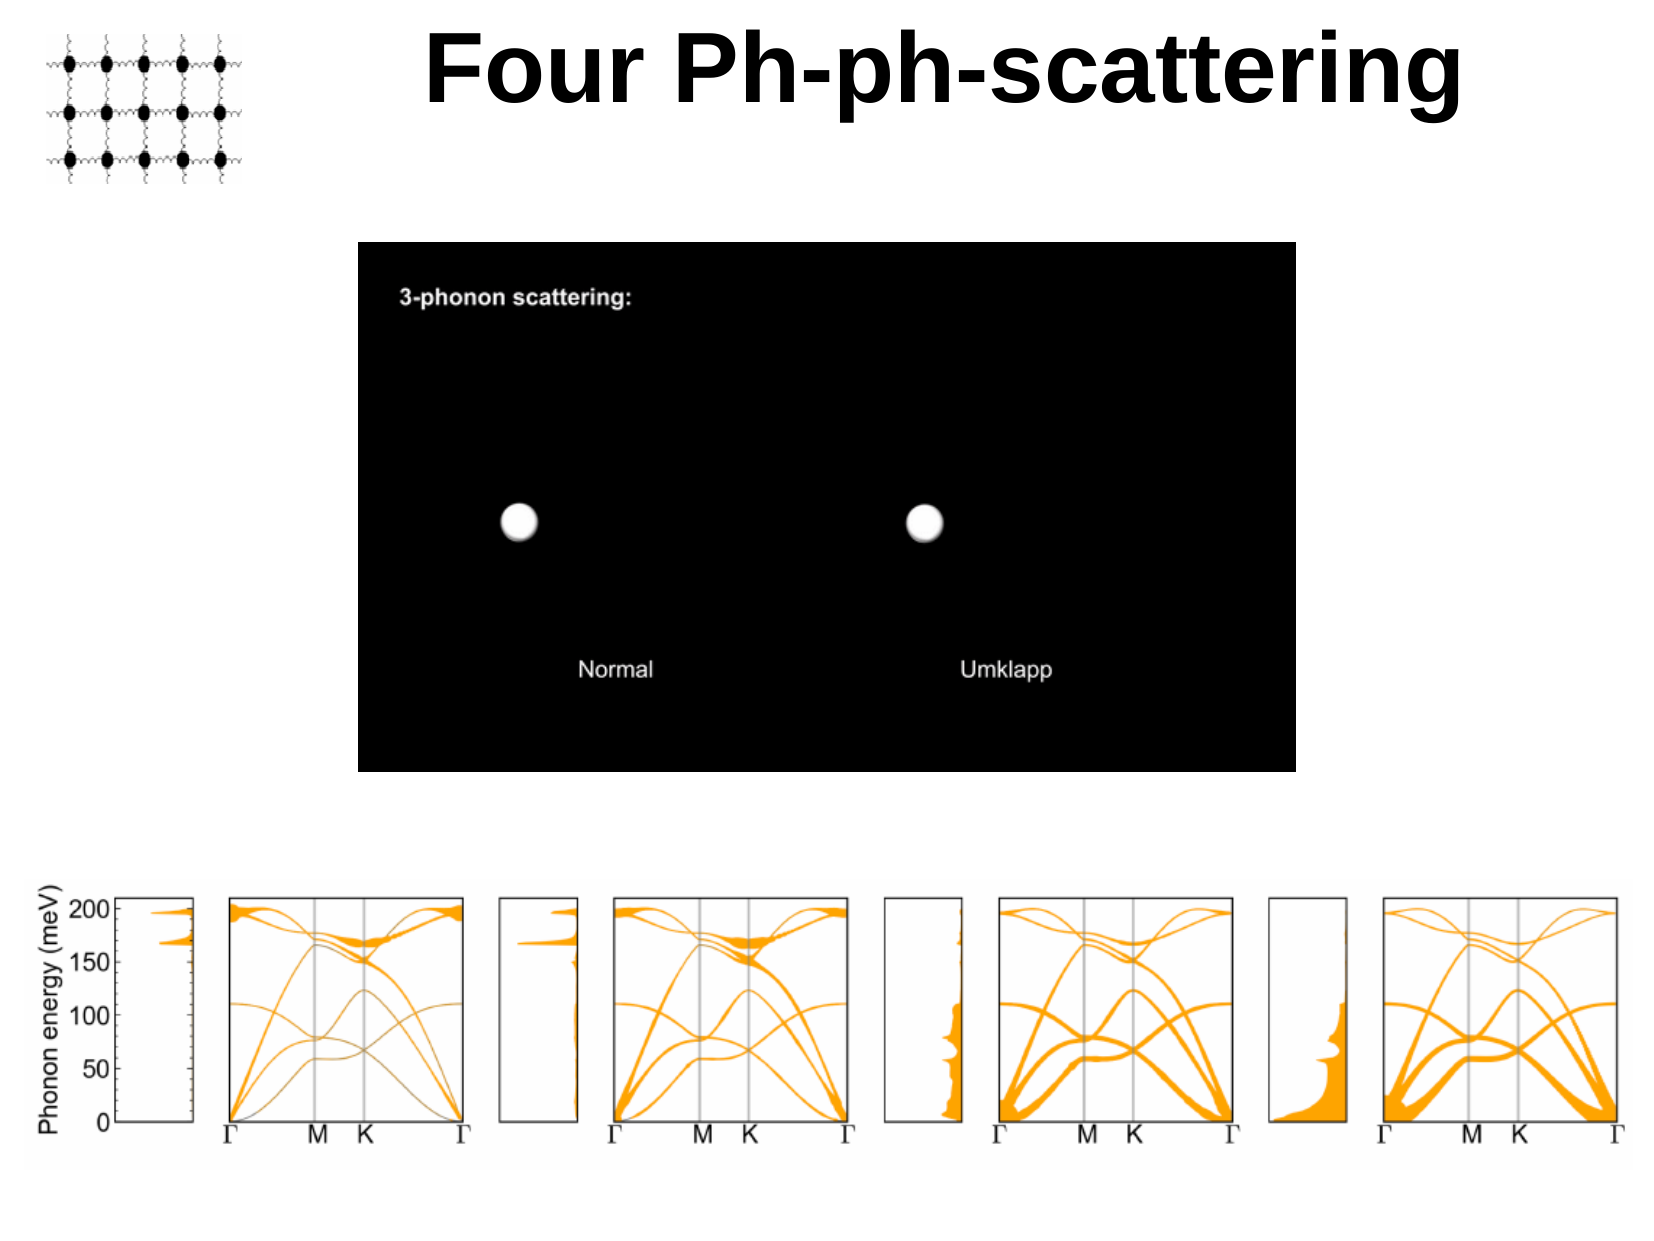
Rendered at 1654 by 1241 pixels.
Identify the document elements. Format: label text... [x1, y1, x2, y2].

picture [358, 242, 1296, 772]
picture [11, 12, 245, 189]
title Four Ph-ph-scattering [200, 0, 1654, 172]
picture [0, 879, 1654, 1170]
